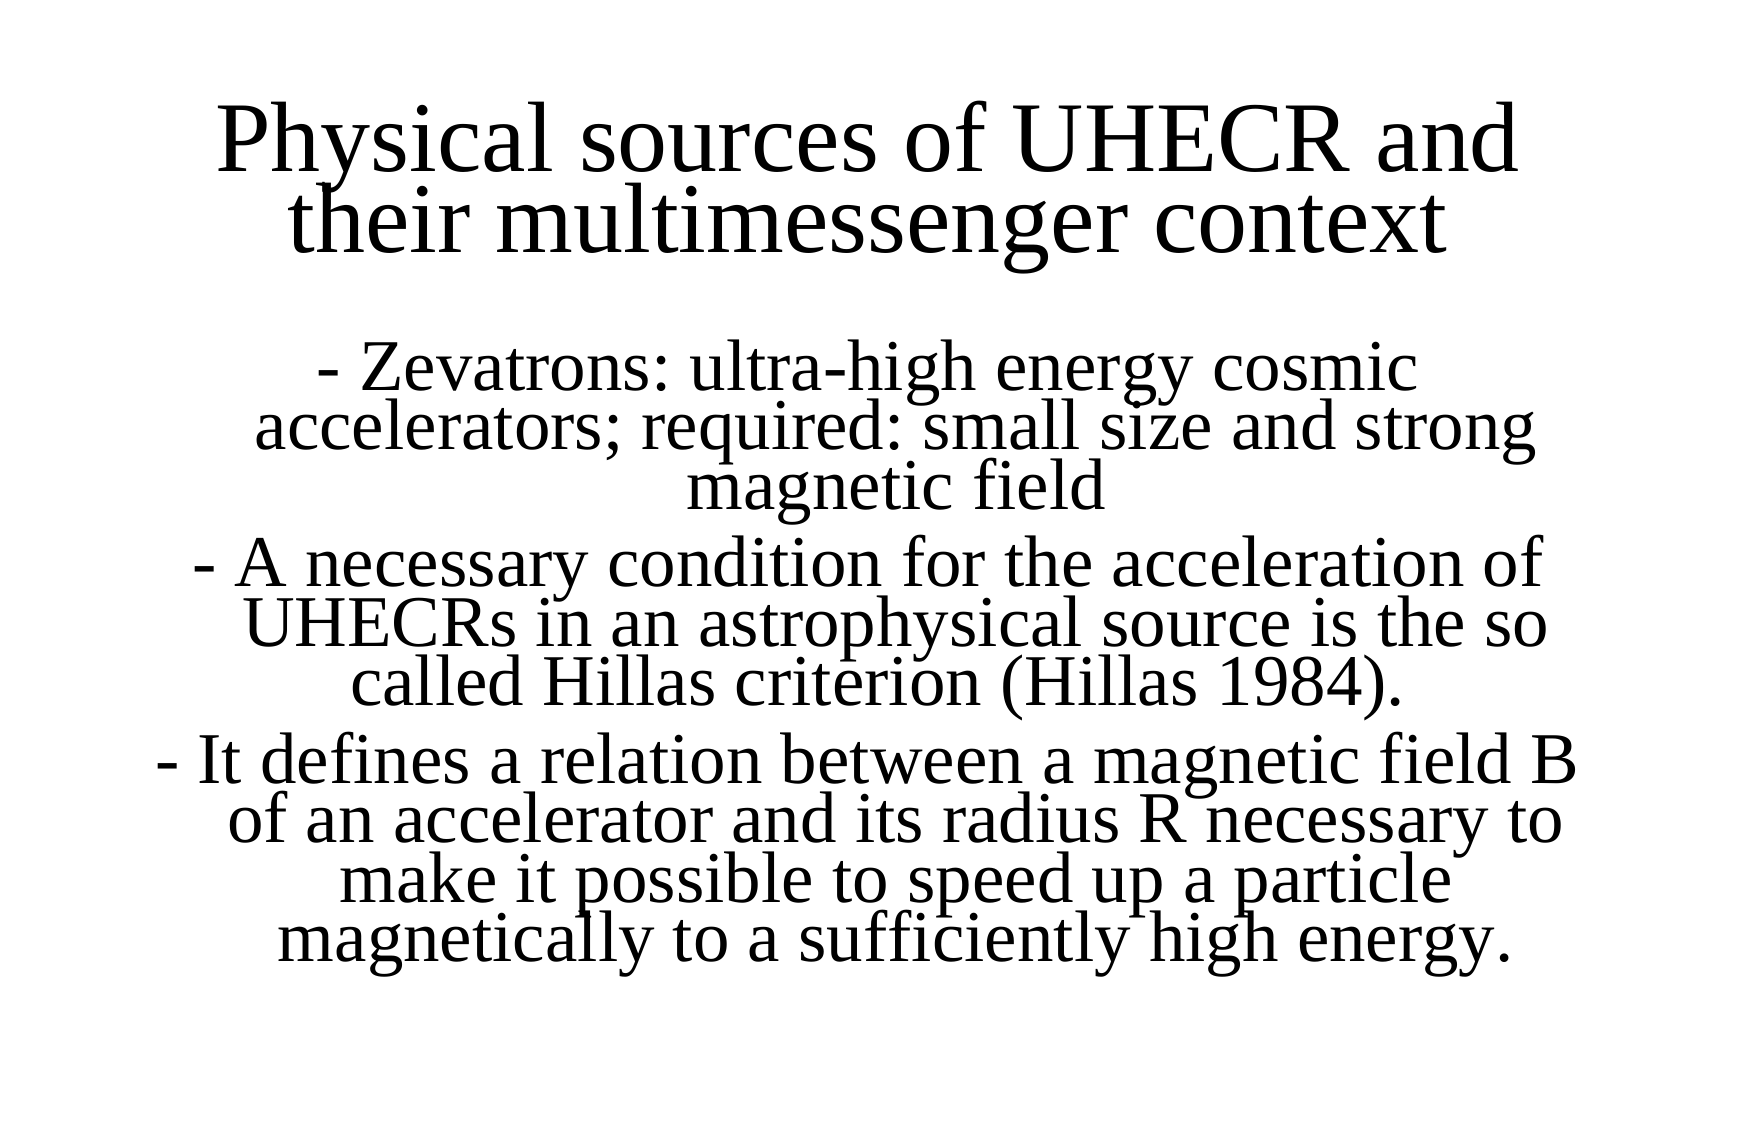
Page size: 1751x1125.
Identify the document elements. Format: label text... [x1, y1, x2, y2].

title Physical sources of UHECR and their multimessenger context [131, 65, 1606, 310]
subtitle - Zevatrons: ultra-high energy cosmic accelerators; required: small size and strong magnetic field - A necessary condition for the acceleration of UHECRs in an astrophysical source is the so called Hillas criterion (Hillas 1984). - It defines a relation between a magnetic field B of an accelerator and its radius R necessary to make it possible to speed up a particle magnetically to a sufficiently high energy. [131, 324, 1606, 1070]
